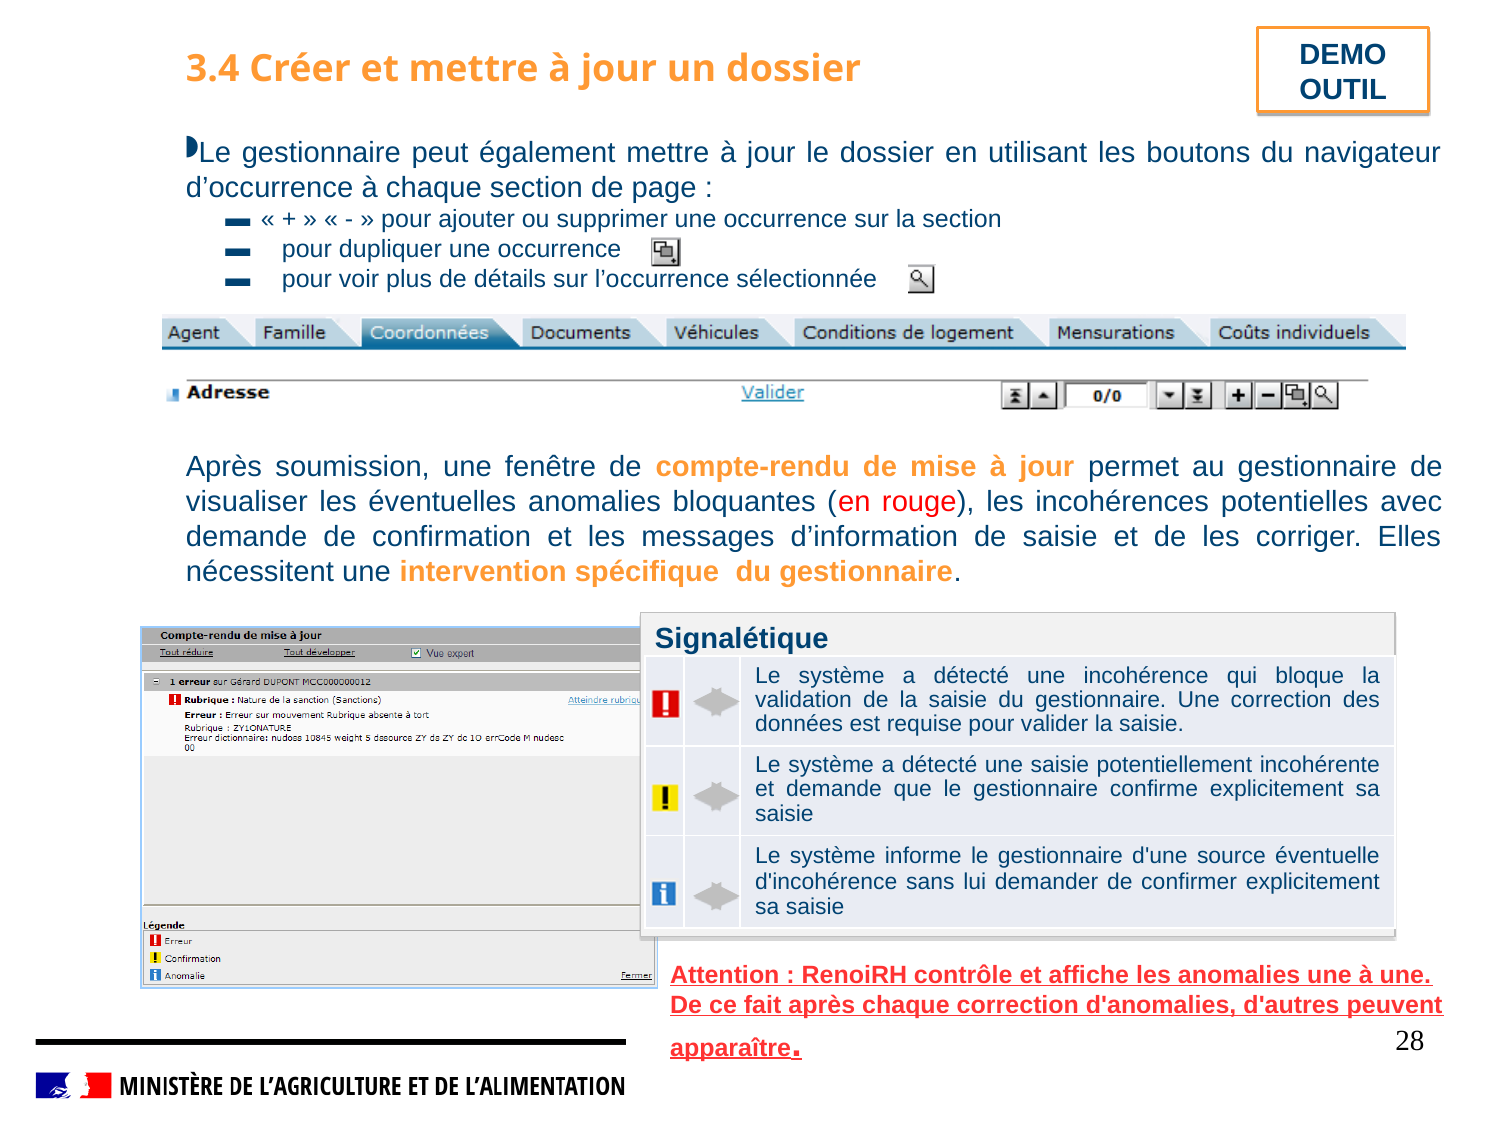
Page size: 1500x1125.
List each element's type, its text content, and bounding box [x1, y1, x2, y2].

text_box 3.4 Créer et mettre à jour un dossier [171, 36, 1458, 142]
picture [650, 689, 681, 719]
picture [35, 1039, 626, 1099]
table_cell Le système a détecté une saisie potentiellement incohérente et demande que le gestionnaire confirme explicitement sa saisie [741, 747, 1394, 835]
picture [162, 314, 1406, 419]
table_cell [685, 836, 739, 927]
picture [141, 627, 171, 988]
table_header [685, 657, 739, 745]
text_box Le gestionnaire peut également mettre à jour le dossier en utilisant les boutons du navigateur d’occurrence à chaque section de page : « + » « - » pour ajouter ou supprimer une occurrence sur la section pour dupliquer une occurrence pour voir plus de détails sur l’occurrence sélectionnée Après soumission, une fenêtre de compte-rendu de mise à jour permet au gestionnaire de visualiser les éventuelles anomalies bloquantes (en rouge), les incohérences potentielles avec demande de confirmation et les messages d’information de saisie et de les corriger. Elles nécessitent une intervention spécifique du gestionnaire. [171, 142, 1458, 1041]
picture [650, 783, 679, 813]
text_box Attention : RenoiRH contrôle et affiche les anomalies une à une. De ce fait après chaque correction d'anomalies, d'autres peuvent apparaître. [655, 951, 1490, 1041]
table_cell Le système informe le gestionnaire d'une source éventuelle d'incohérence sans lui demander de confirmer explicitement sa saisie [741, 836, 1394, 927]
table_cell [646, 836, 683, 927]
table_header Le système a détecté une incohérence qui bloque la validation de la saisie du gestionnaire. Une correction des données est requise pour valider la saisie. [741, 657, 1394, 745]
table_cell [646, 747, 683, 835]
picture [650, 878, 679, 907]
table_cell [685, 747, 739, 835]
table_header [646, 657, 683, 745]
picture [651, 237, 681, 268]
picture [908, 264, 936, 295]
text_box DEMO OUTIL [1257, 27, 1429, 112]
